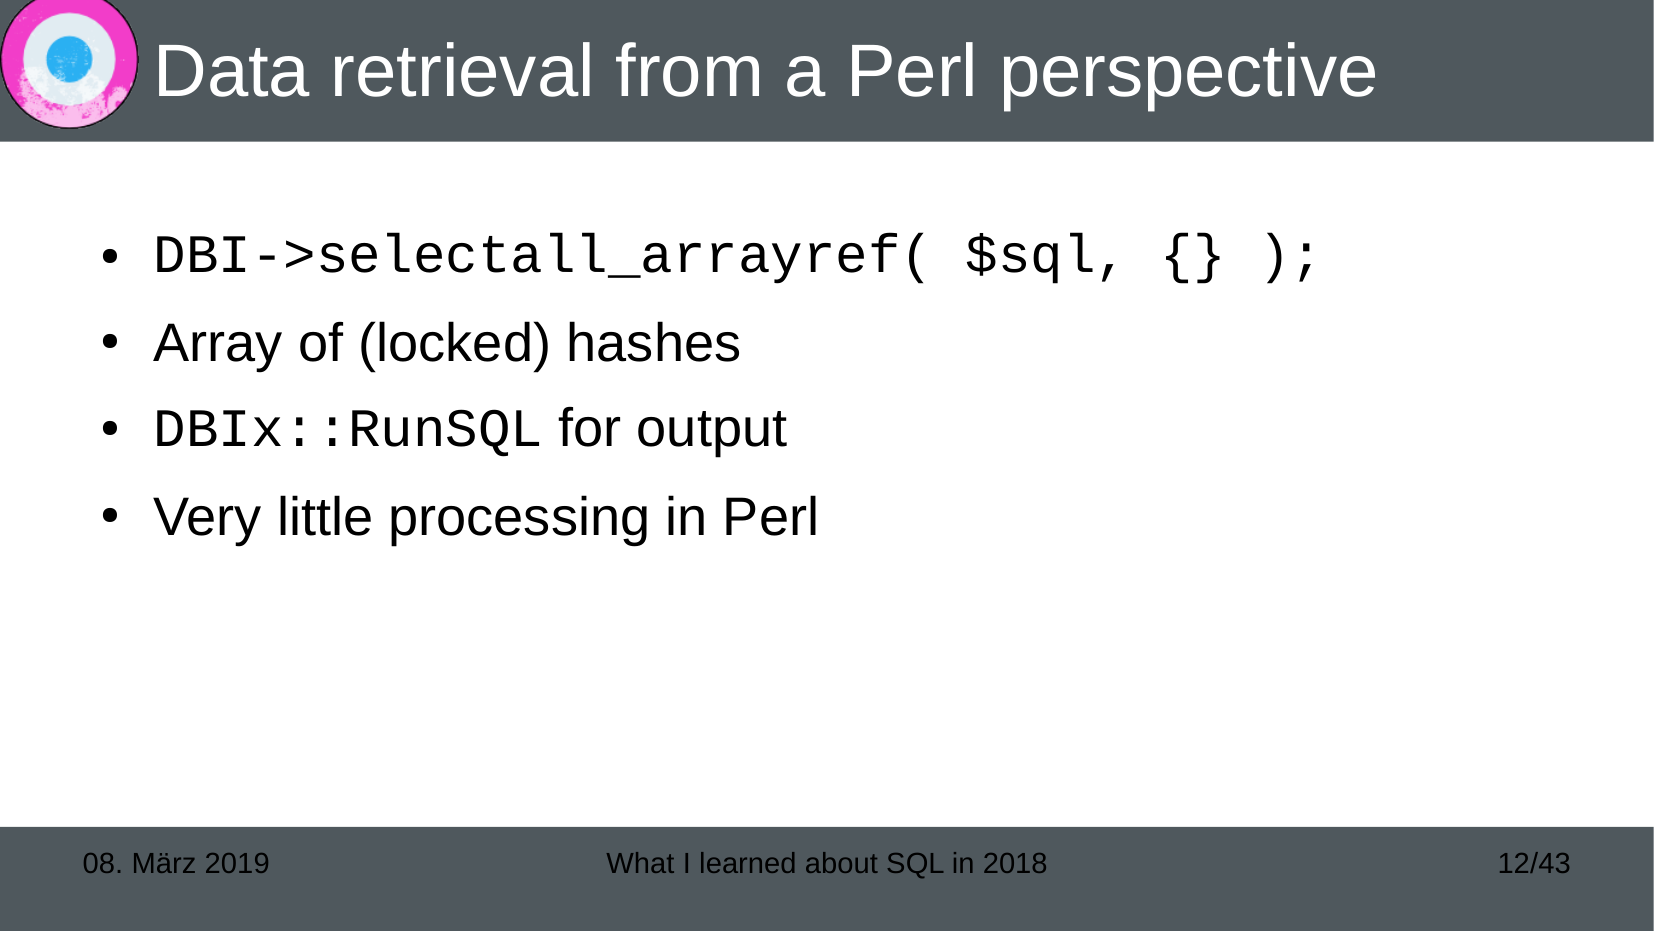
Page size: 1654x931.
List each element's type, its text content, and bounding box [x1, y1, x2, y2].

list DBI->selectall_arrayref( $sql, {} ); Array of (locked) hashes DBIx::RunSQL for output Very little processing in Perl [82, 141, 1571, 815]
picture [0, 0, 228, 148]
title Data retrieval from a Perl perspective [153, 5, 1654, 136]
